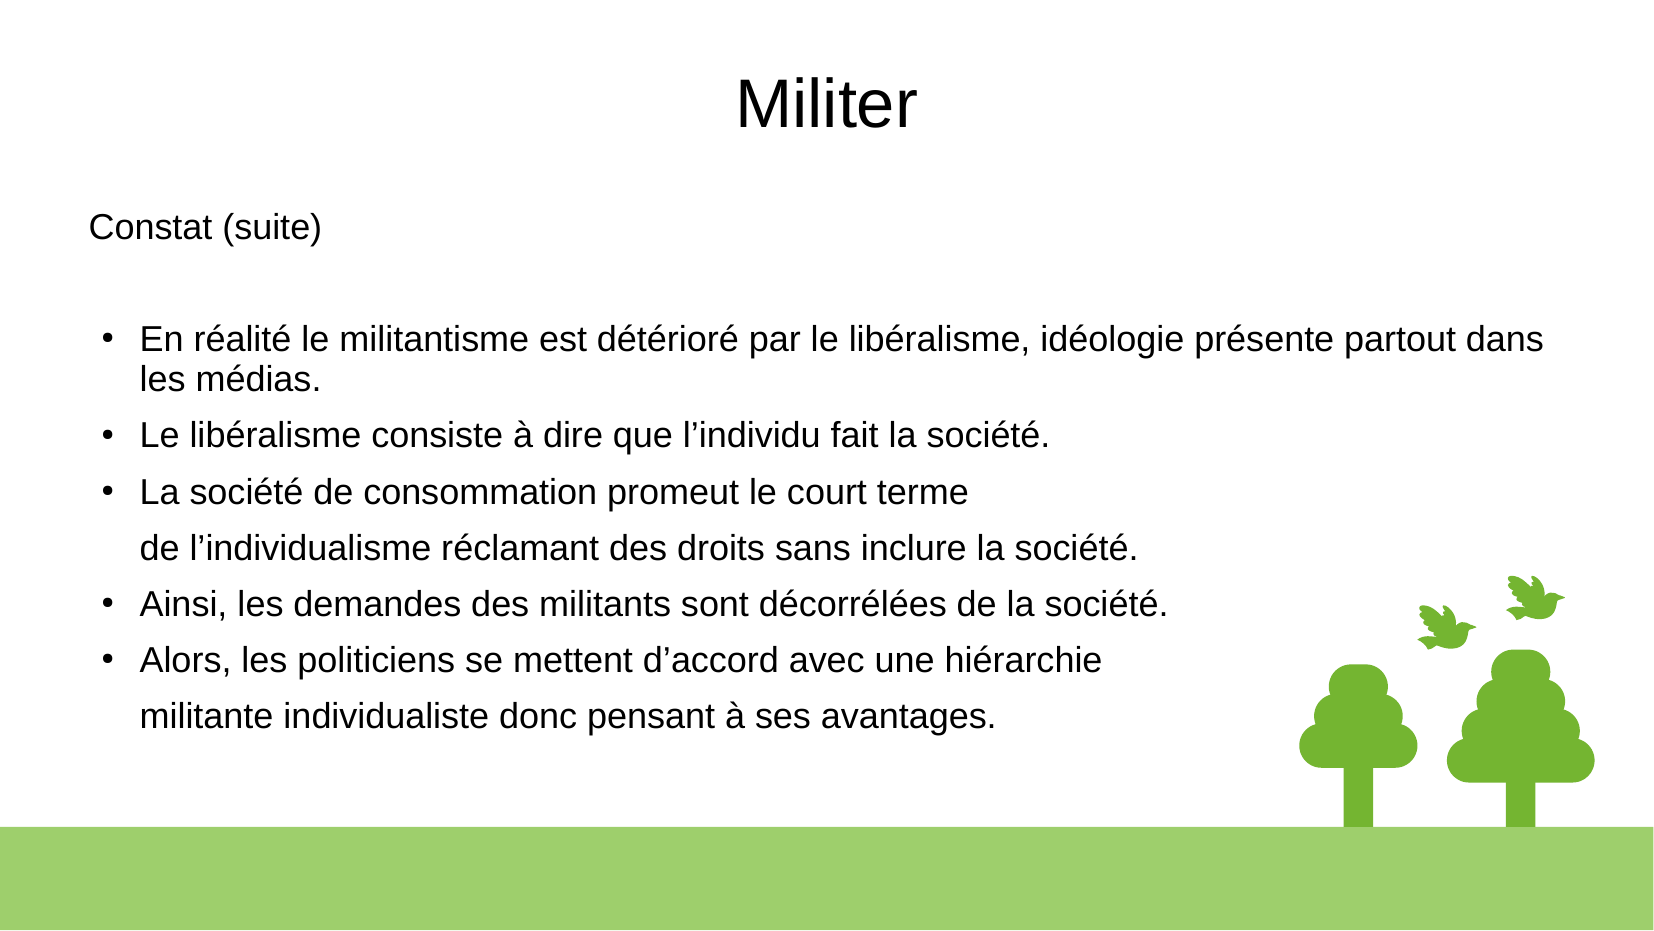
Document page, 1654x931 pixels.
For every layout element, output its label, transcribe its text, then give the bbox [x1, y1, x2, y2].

list Constat (suite) En réalité le militantisme est détérioré par le libéralisme, idéologie présente partout dans les médias. Le libéralisme consiste à dire que l’individu fait la société. La société de consommation promeut le court terme de l’individualisme réclamant des droits sans inclure la société. Ainsi, les demandes des militants sont décorrélées de la société. Alors, les politiciens se mettent d’accord avec une hiérarchie militante individualiste donc pensant à ses avantages. [88, 206, 1565, 739]
title Militer [88, 29, 1565, 178]
